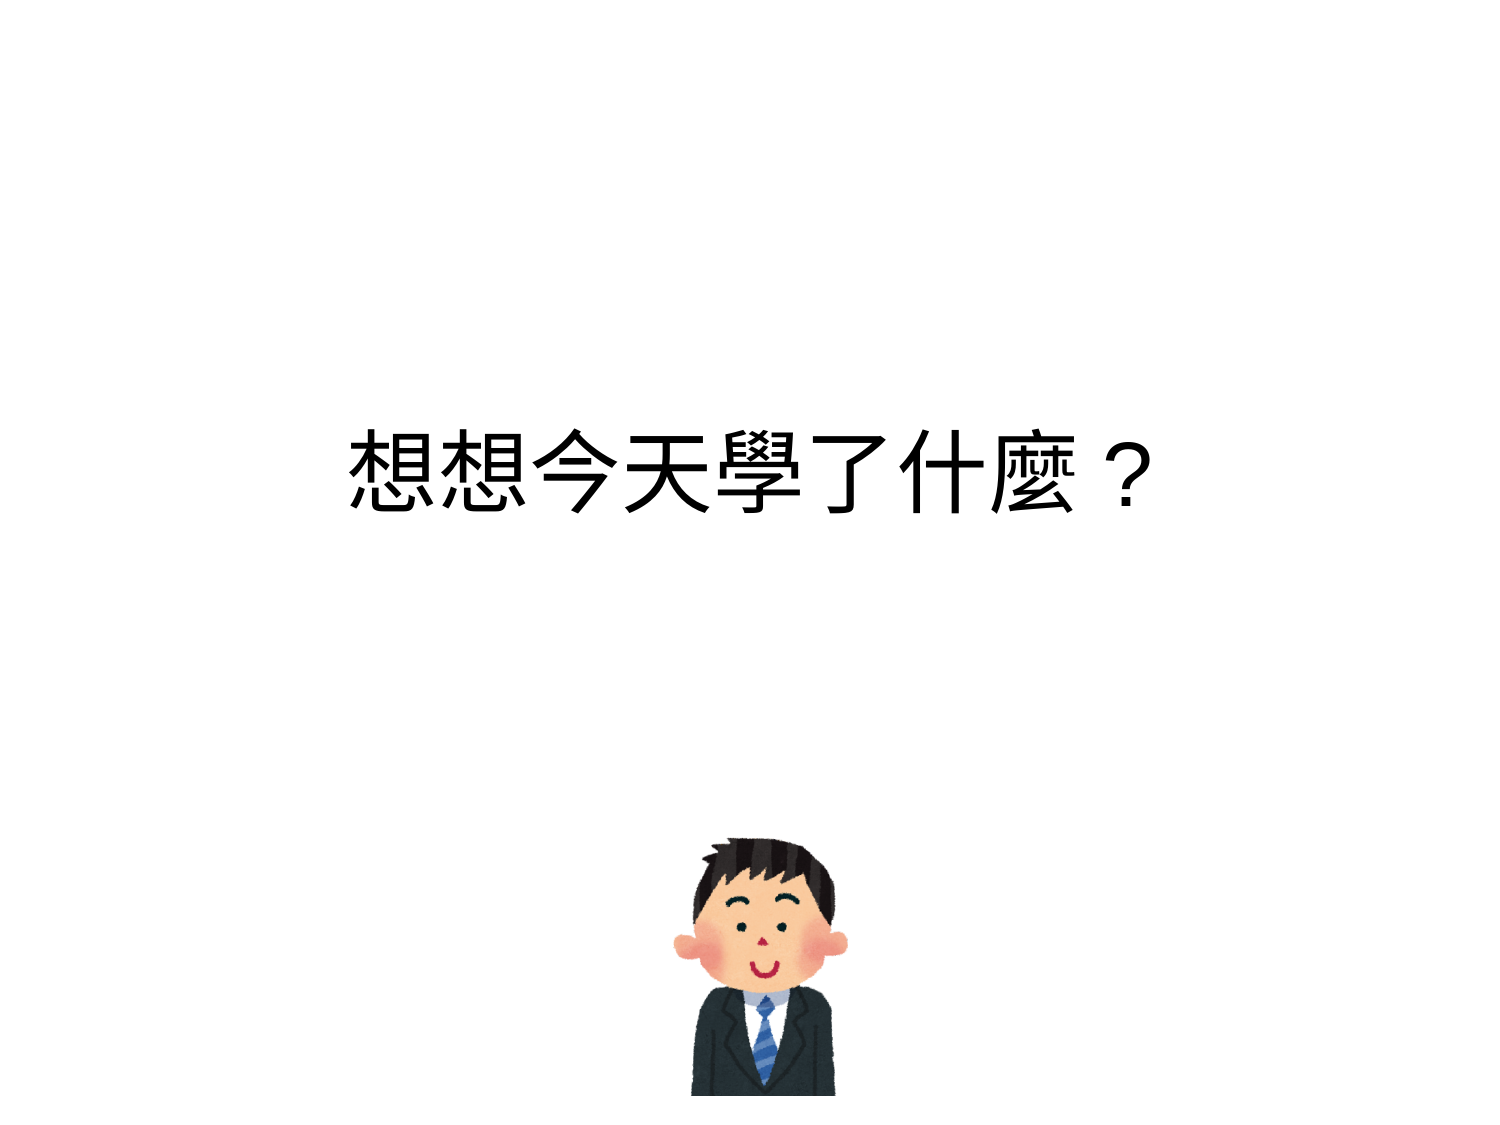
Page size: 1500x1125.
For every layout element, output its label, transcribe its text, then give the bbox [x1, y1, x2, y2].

picture [648, 828, 873, 1096]
title 想想今天學了什麼? [112, 349, 1388, 591]
